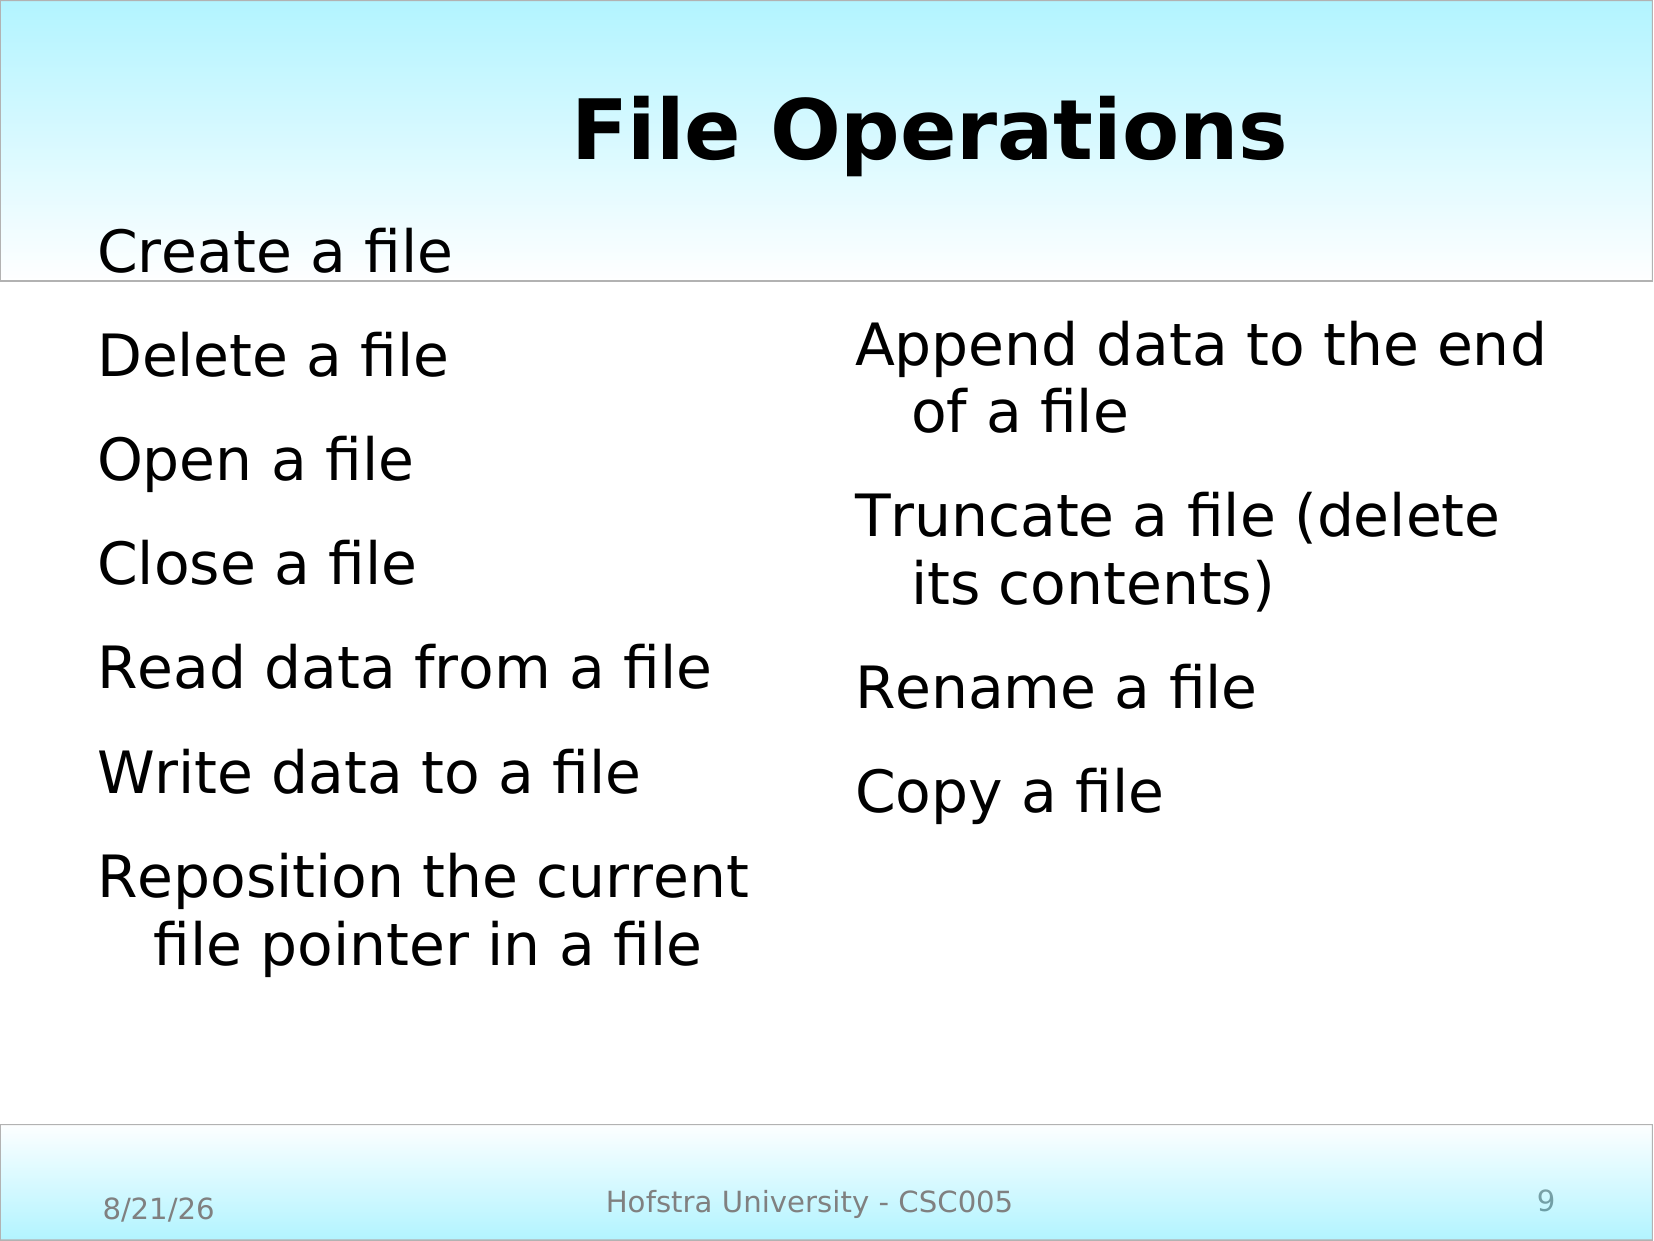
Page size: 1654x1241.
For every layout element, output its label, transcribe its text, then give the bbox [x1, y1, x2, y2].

title File Operations [247, 27, 1612, 235]
list Append data to the end of a file Truncate a file (delete its contents) Rename a file Copy a file [840, 303, 1571, 1131]
list Create a file Delete a file Open a file Close a file Read data from a file Write data to a file Reposition the current file pointer in a file [82, 210, 813, 1241]
